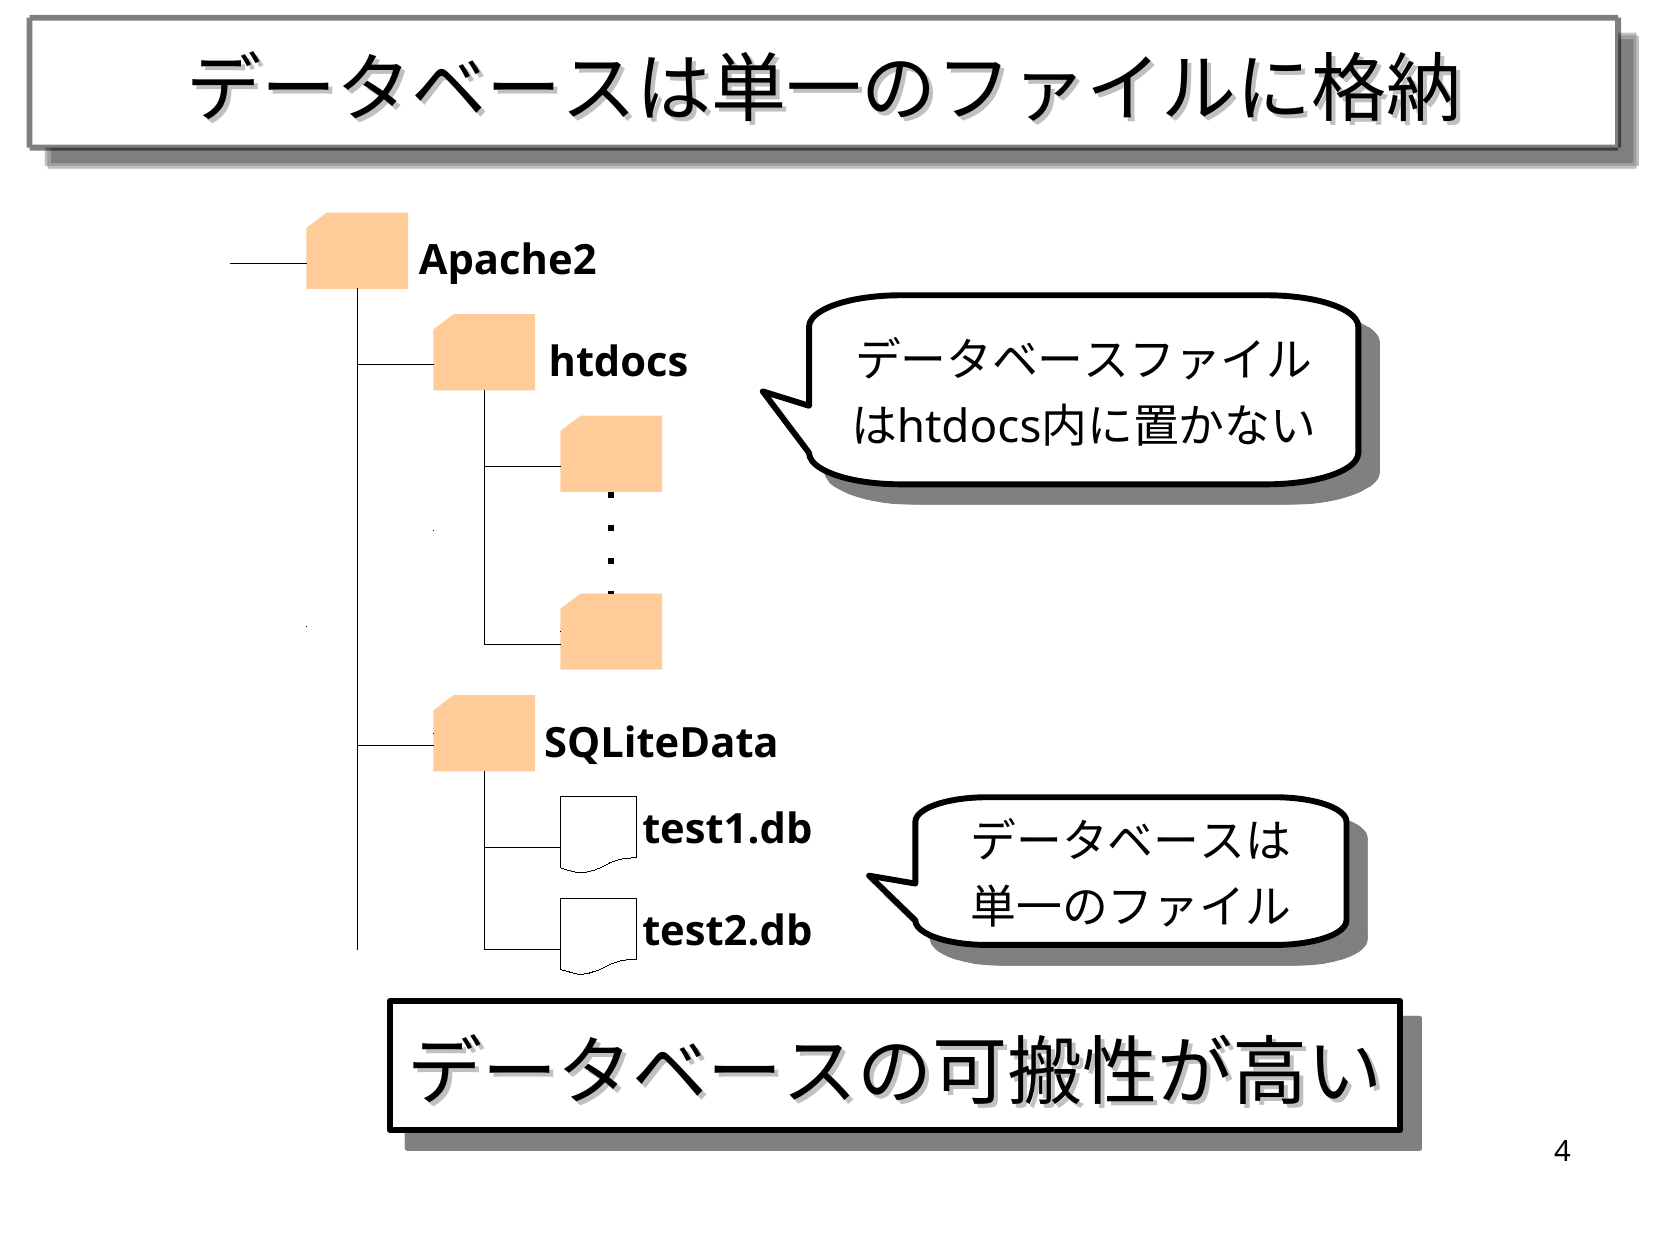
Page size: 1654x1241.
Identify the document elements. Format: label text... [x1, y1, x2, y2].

text_box htdocs [433, 314, 536, 391]
text_box データベースの可搬性が高い [389, 1000, 1285, 1097]
text_box [560, 593, 663, 670]
text_box test2.db [560, 898, 637, 975]
text_box データベースは 単一のファイル [869, 797, 1347, 945]
text_box データベースファイルはhtdocs内に置かない [762, 295, 1359, 485]
text_box データベースは単一のファイルに格納 [29, 17, 1619, 148]
text_box Apache2 [306, 212, 409, 289]
text_box test1.db [560, 796, 637, 873]
text_box SQLiteData [433, 695, 536, 772]
text_box [560, 415, 663, 492]
